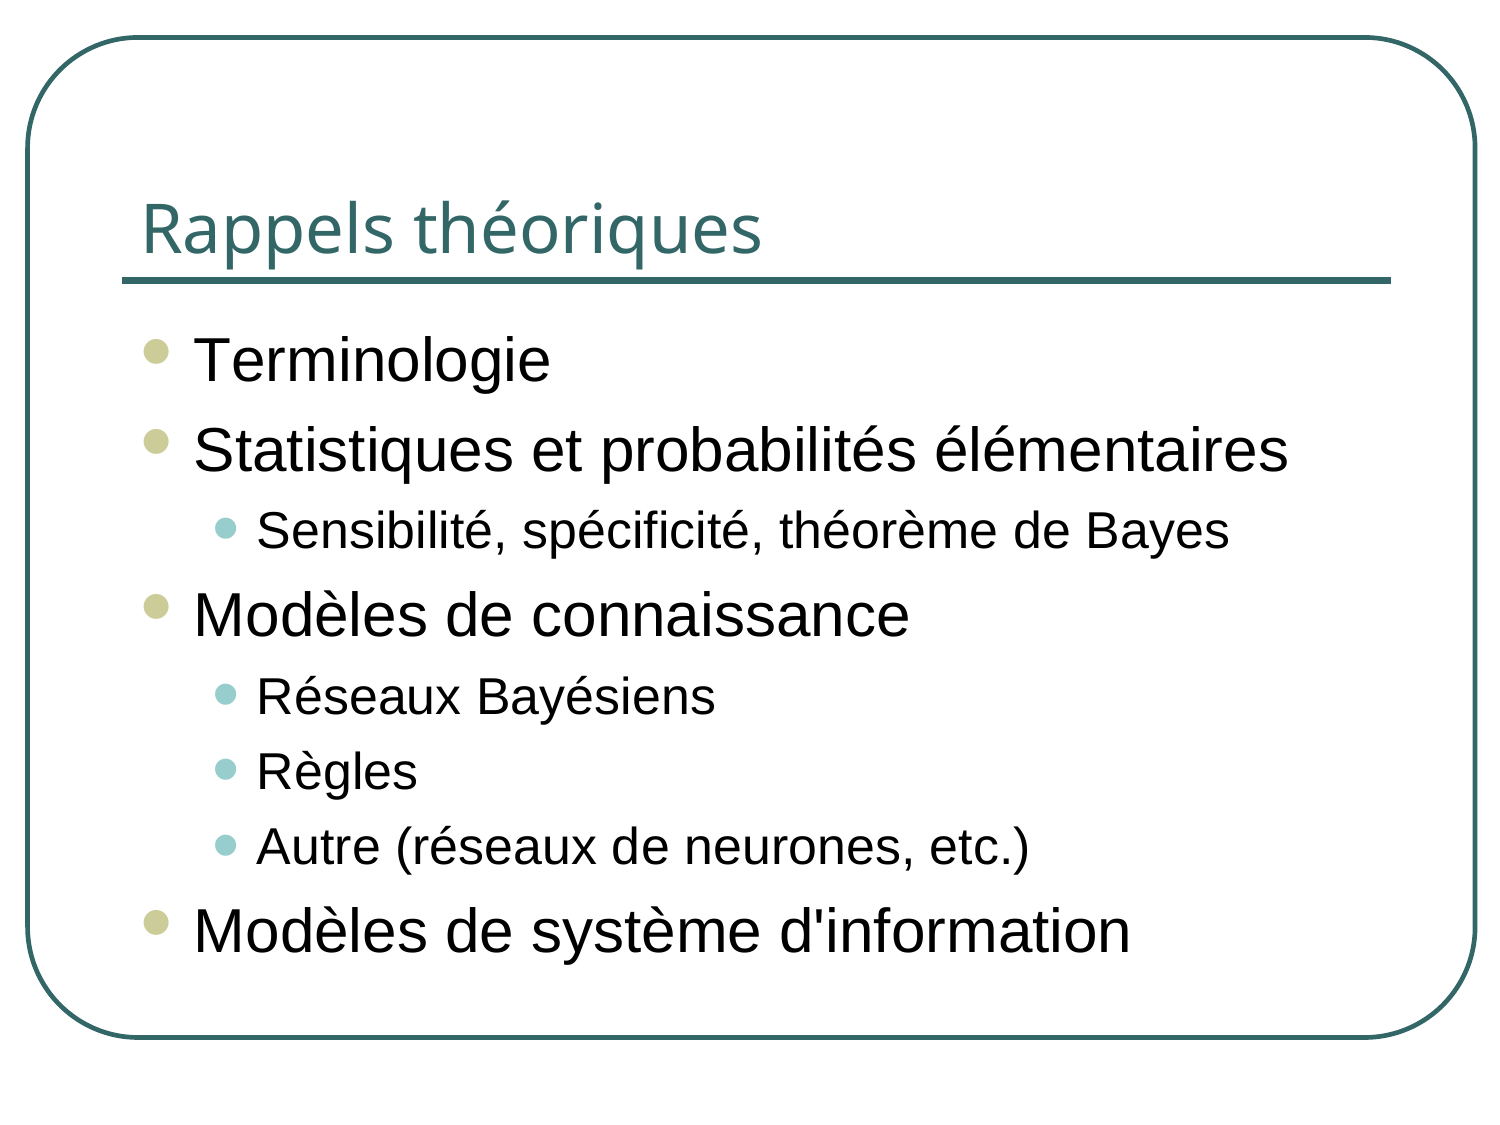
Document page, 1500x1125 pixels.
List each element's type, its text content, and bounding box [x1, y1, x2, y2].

title Rappels théoriques [125, 87, 1388, 275]
list Terminologie Statistiques et probabilités élémentaires Sensibilité, spécificité, théorème de Bayes Modèles de connaissance Réseaux Bayésiens Règles Autre (réseaux de neurones, etc.) Modèles de système d'information [125, 312, 1388, 976]
